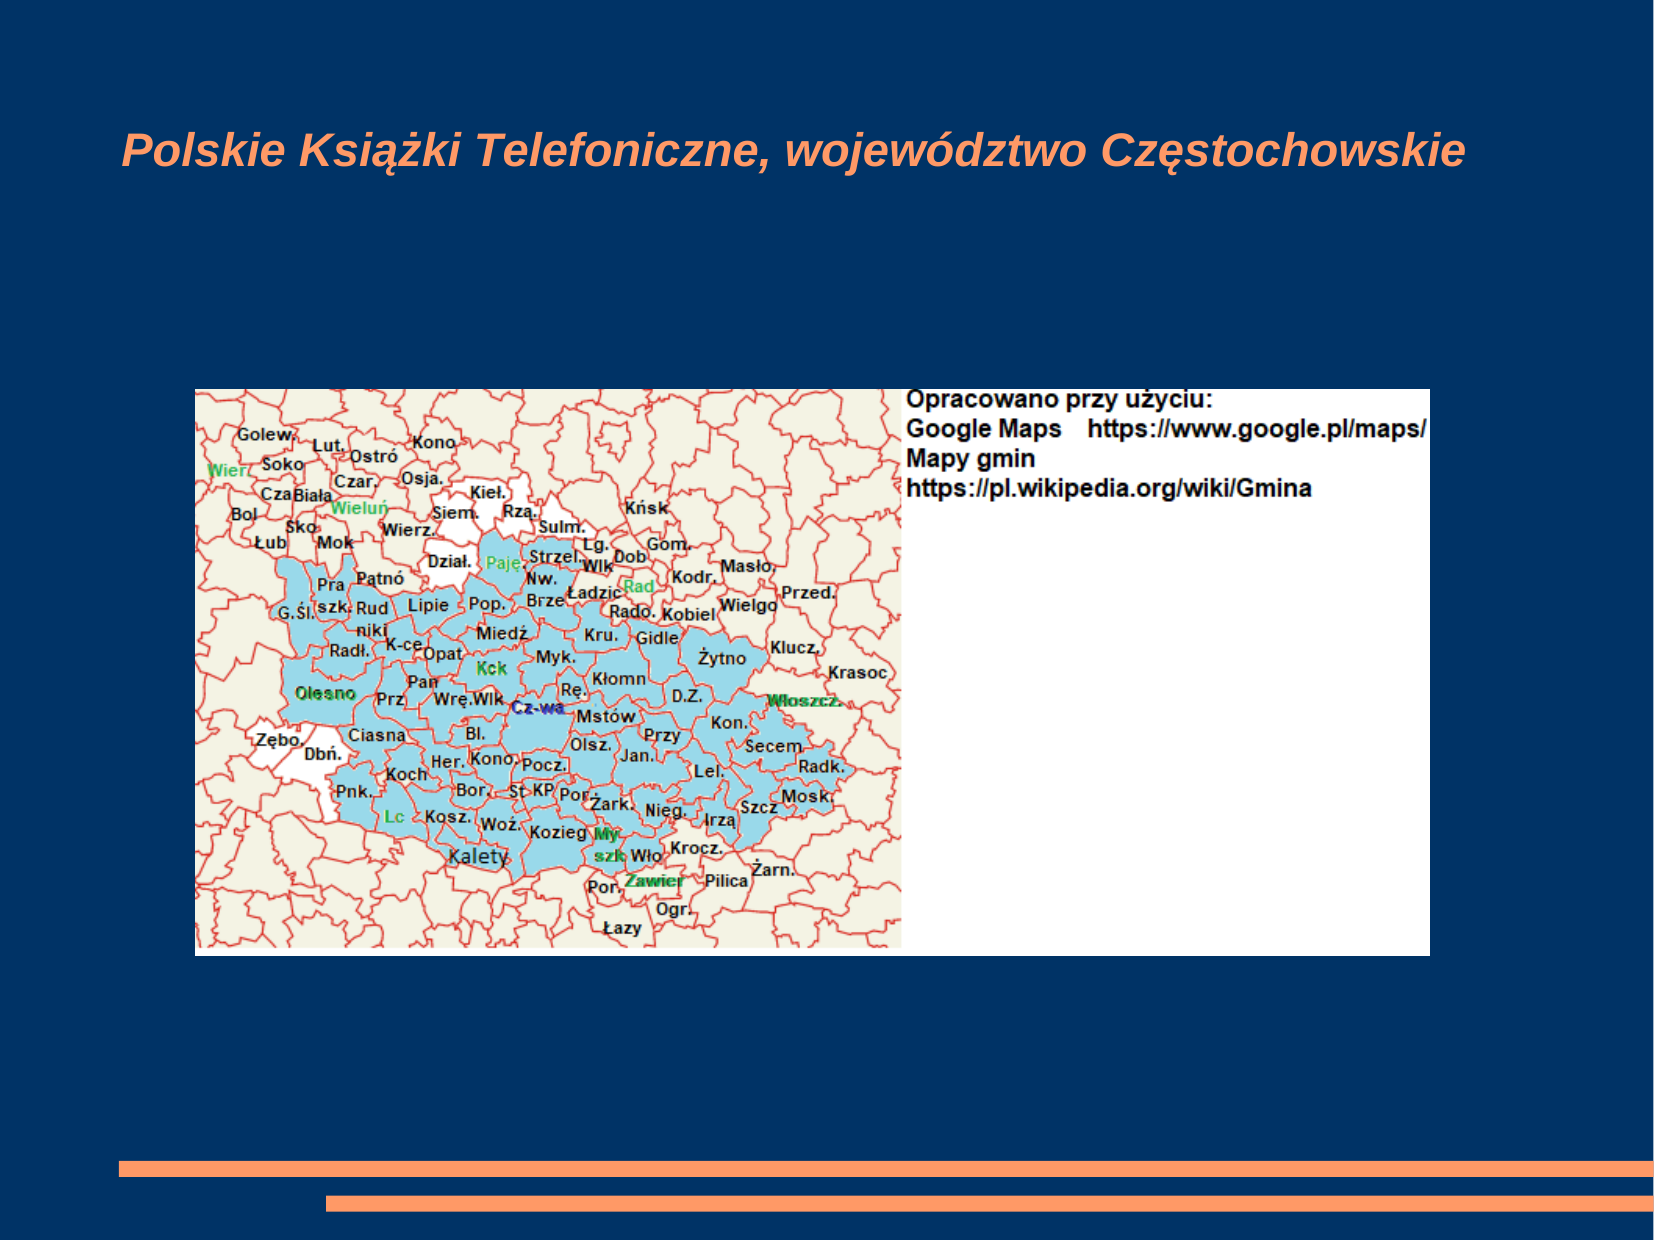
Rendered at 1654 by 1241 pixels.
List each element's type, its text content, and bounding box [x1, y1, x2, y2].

picture [195, 389, 1430, 956]
title Polskie Książki Telefoniczne, województwo Częstochowskie [121, 46, 1534, 254]
